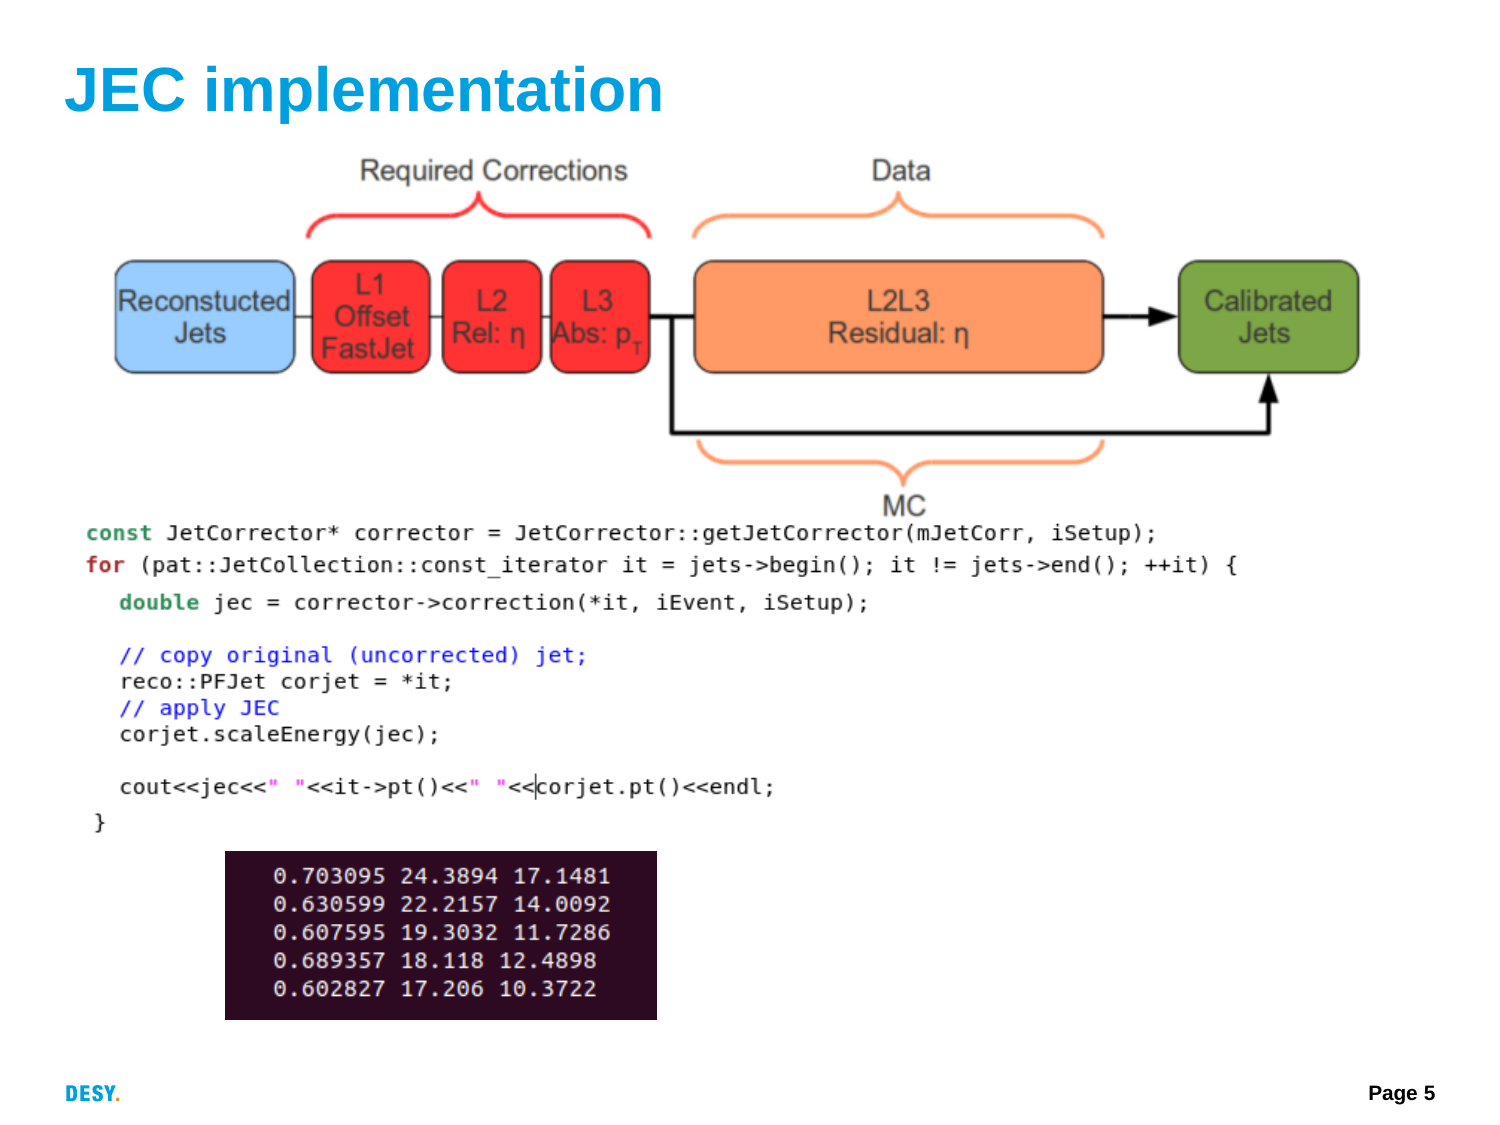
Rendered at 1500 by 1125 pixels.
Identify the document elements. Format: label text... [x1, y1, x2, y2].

title JEC implementation [64, 57, 1436, 132]
picture [71, 144, 1372, 548]
picture [83, 808, 124, 841]
picture [106, 588, 875, 803]
picture [225, 851, 657, 1021]
picture [63, 553, 1261, 581]
